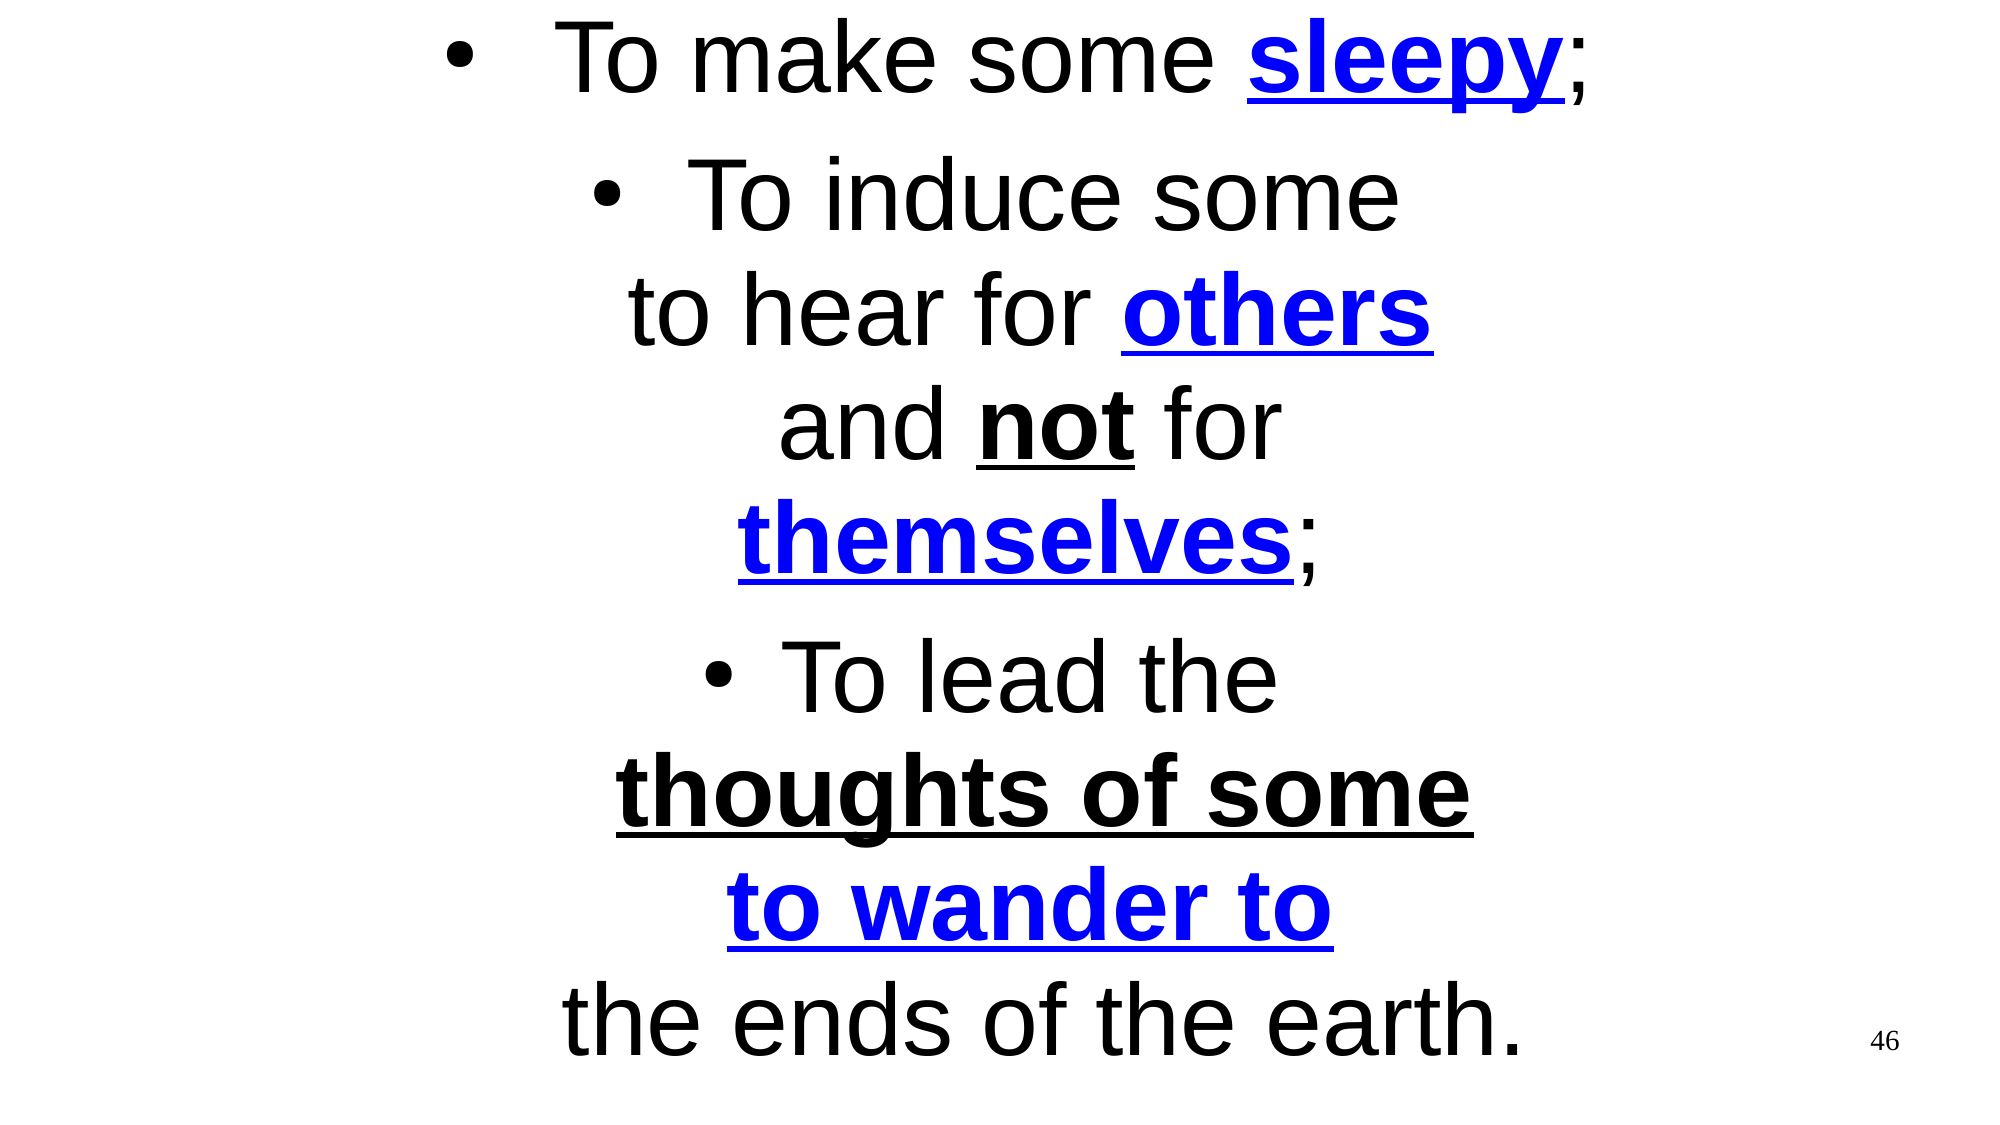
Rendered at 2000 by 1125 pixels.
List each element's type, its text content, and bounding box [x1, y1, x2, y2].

list To make some sleepy; To induce some to hear for others and not for themselves; To lead the thoughts of some to wander to the ends of the earth. [37, 0, 1988, 1088]
